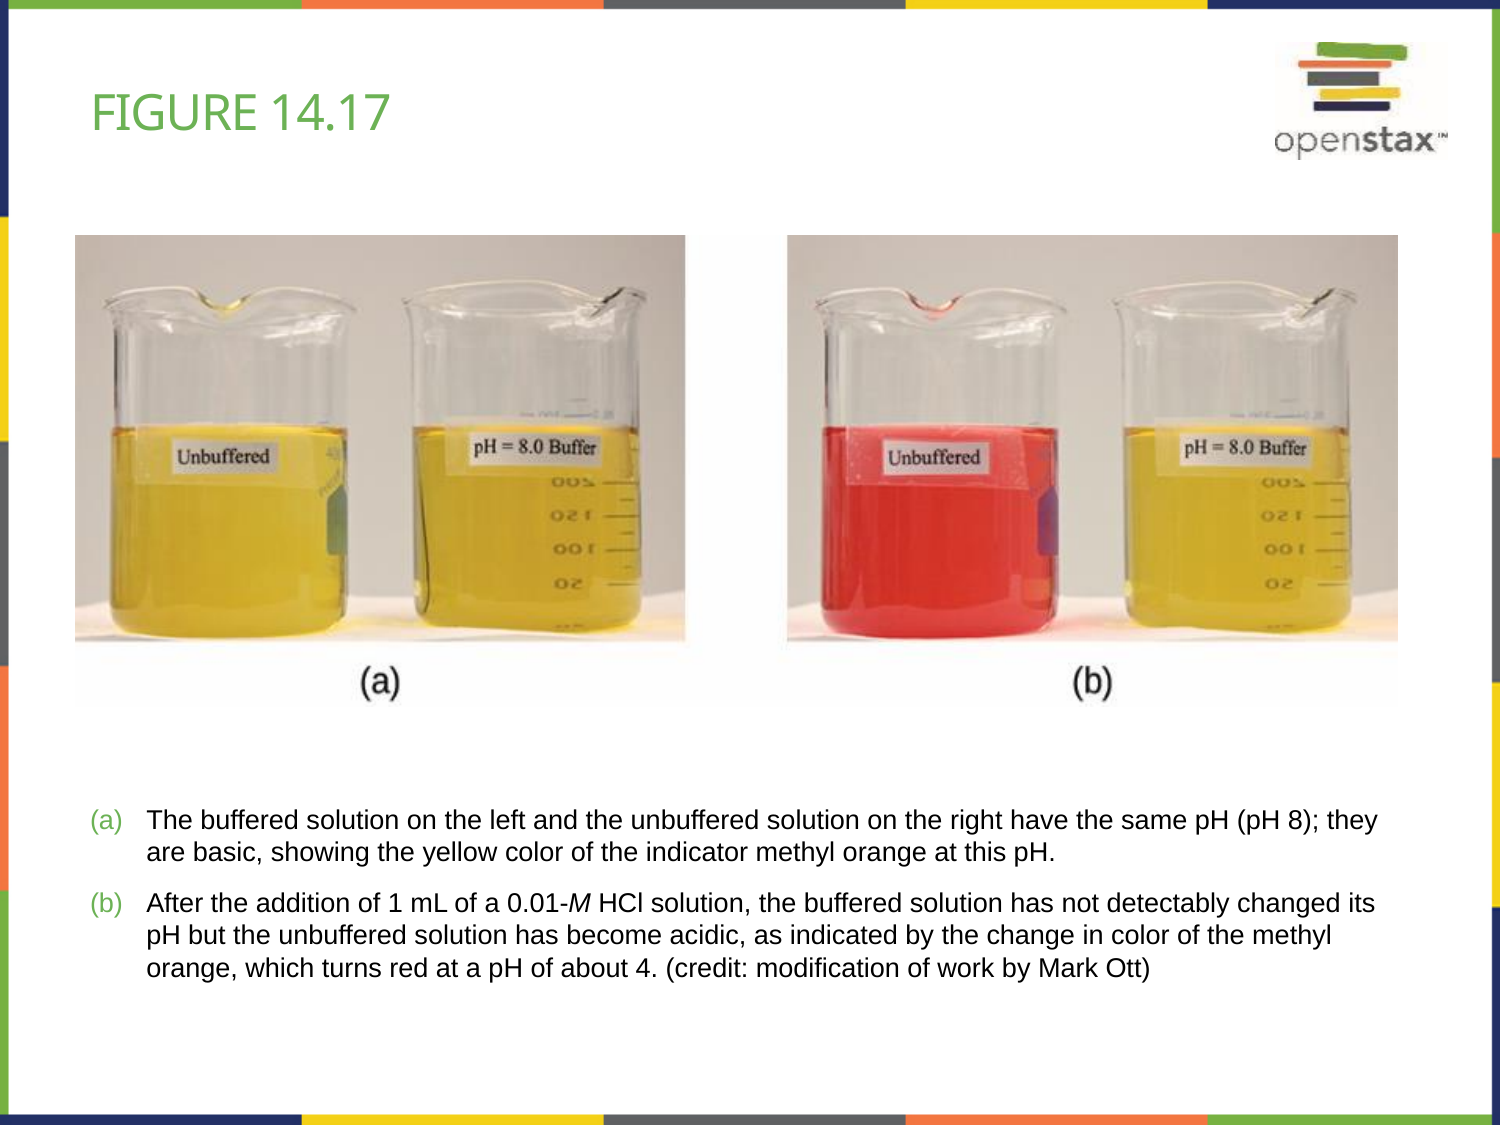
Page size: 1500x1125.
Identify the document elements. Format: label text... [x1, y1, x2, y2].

title Figure 14.17 [75, 39, 1398, 148]
picture [0, 0, 1500, 1125]
list The buffered solution on the left and the unbuffered solution on the right have the same pH (pH 8); they are basic, showing the yellow color of the indicator methyl orange at this pH. After the addition of 1 mL of a 0.01-M HCl solution, the buffered solution has not detectably changed its pH but the unbuffered solution has become acidic, as indicated by the change in color of the methyl orange, which turns red at a pH of about 4. (credit: modification of work by Mark Ott) [75, 794, 1398, 986]
